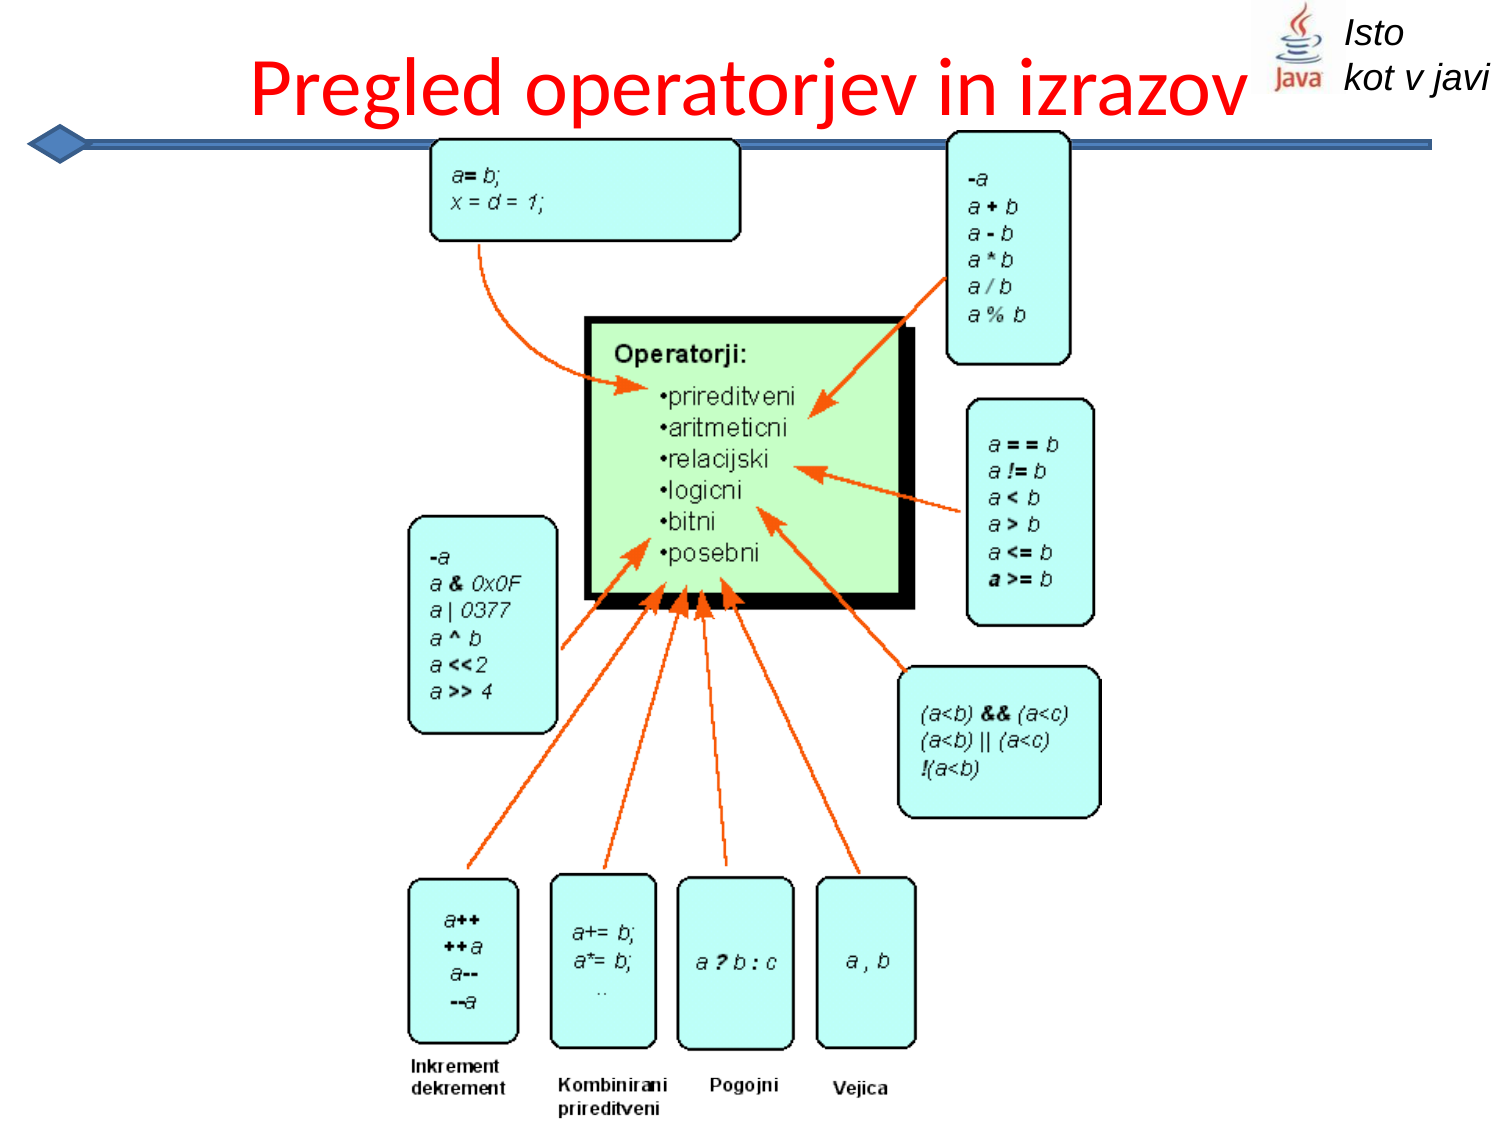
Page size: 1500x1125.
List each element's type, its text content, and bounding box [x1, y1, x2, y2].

text_box Isto kot v javi [1329, 0, 1500, 106]
title Pregled operatorjev in izrazov [75, 23, 1426, 141]
picture [398, 130, 1102, 1125]
picture [1251, 0, 1329, 94]
